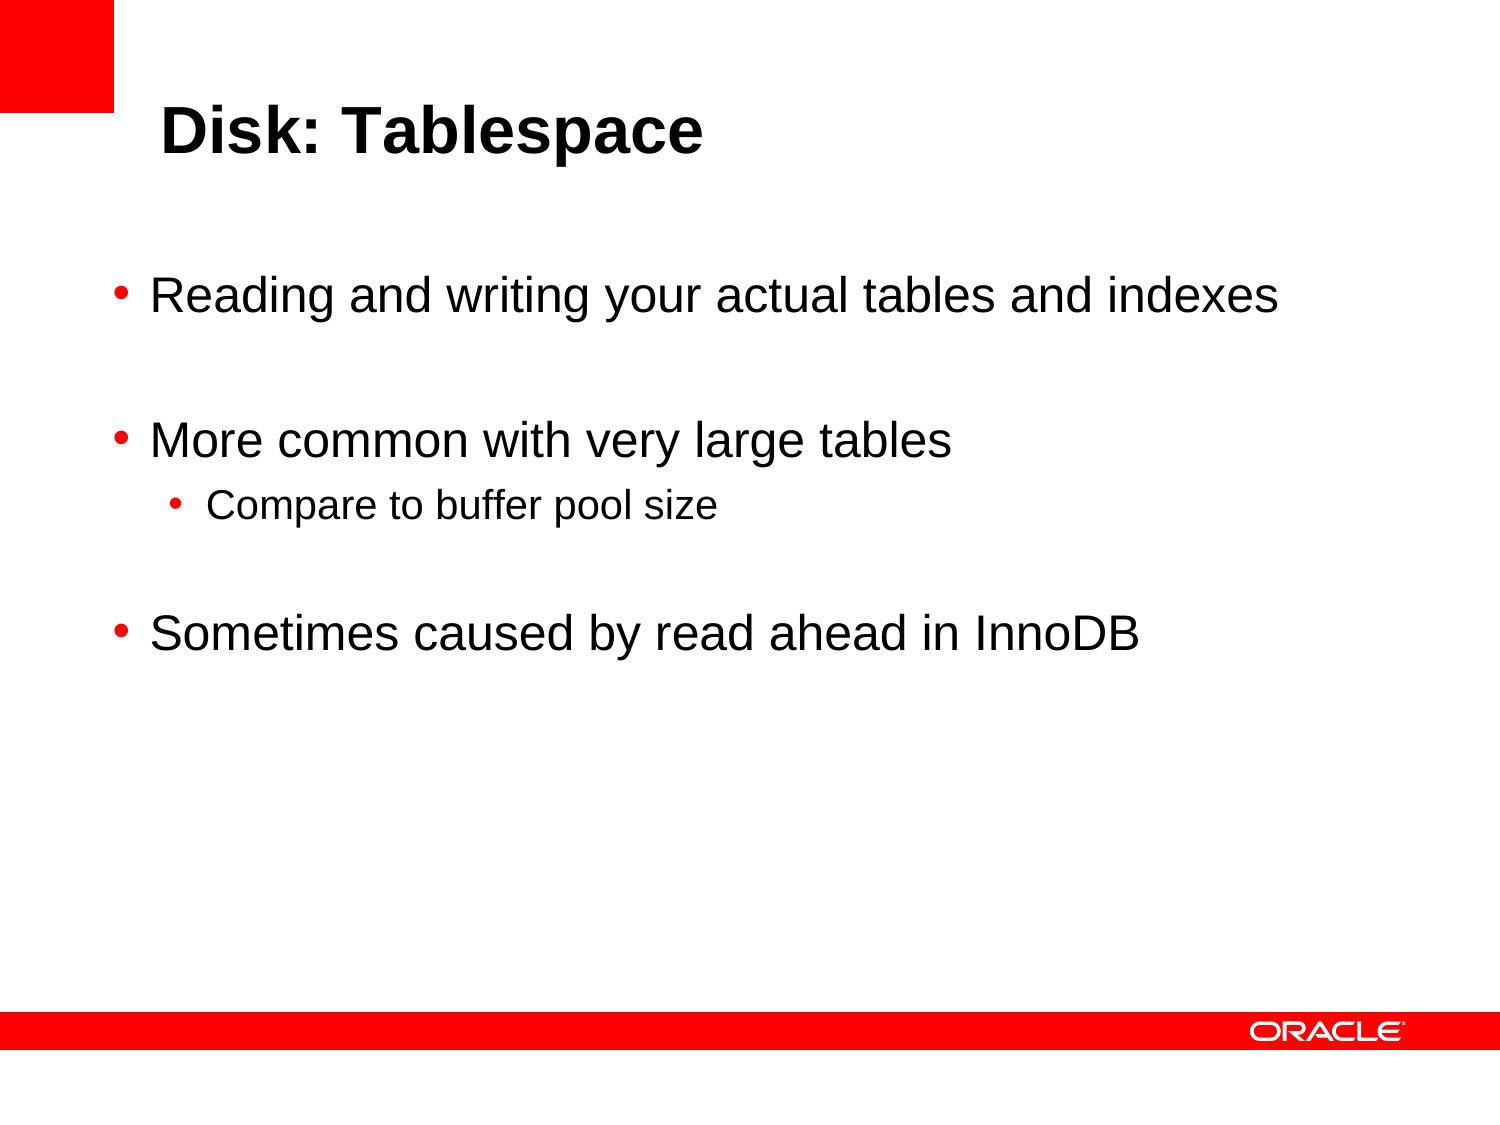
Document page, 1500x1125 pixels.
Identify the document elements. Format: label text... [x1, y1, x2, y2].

list Reading and writing your actual tables and indexes More common with very large tables Compare to buffer pool size Sometimes caused by read ahead in InnoDB [112, 262, 1349, 975]
picture [0, 0, 114, 113]
title Disk: Tablespace [145, 49, 1390, 205]
picture [0, 1012, 1500, 1050]
